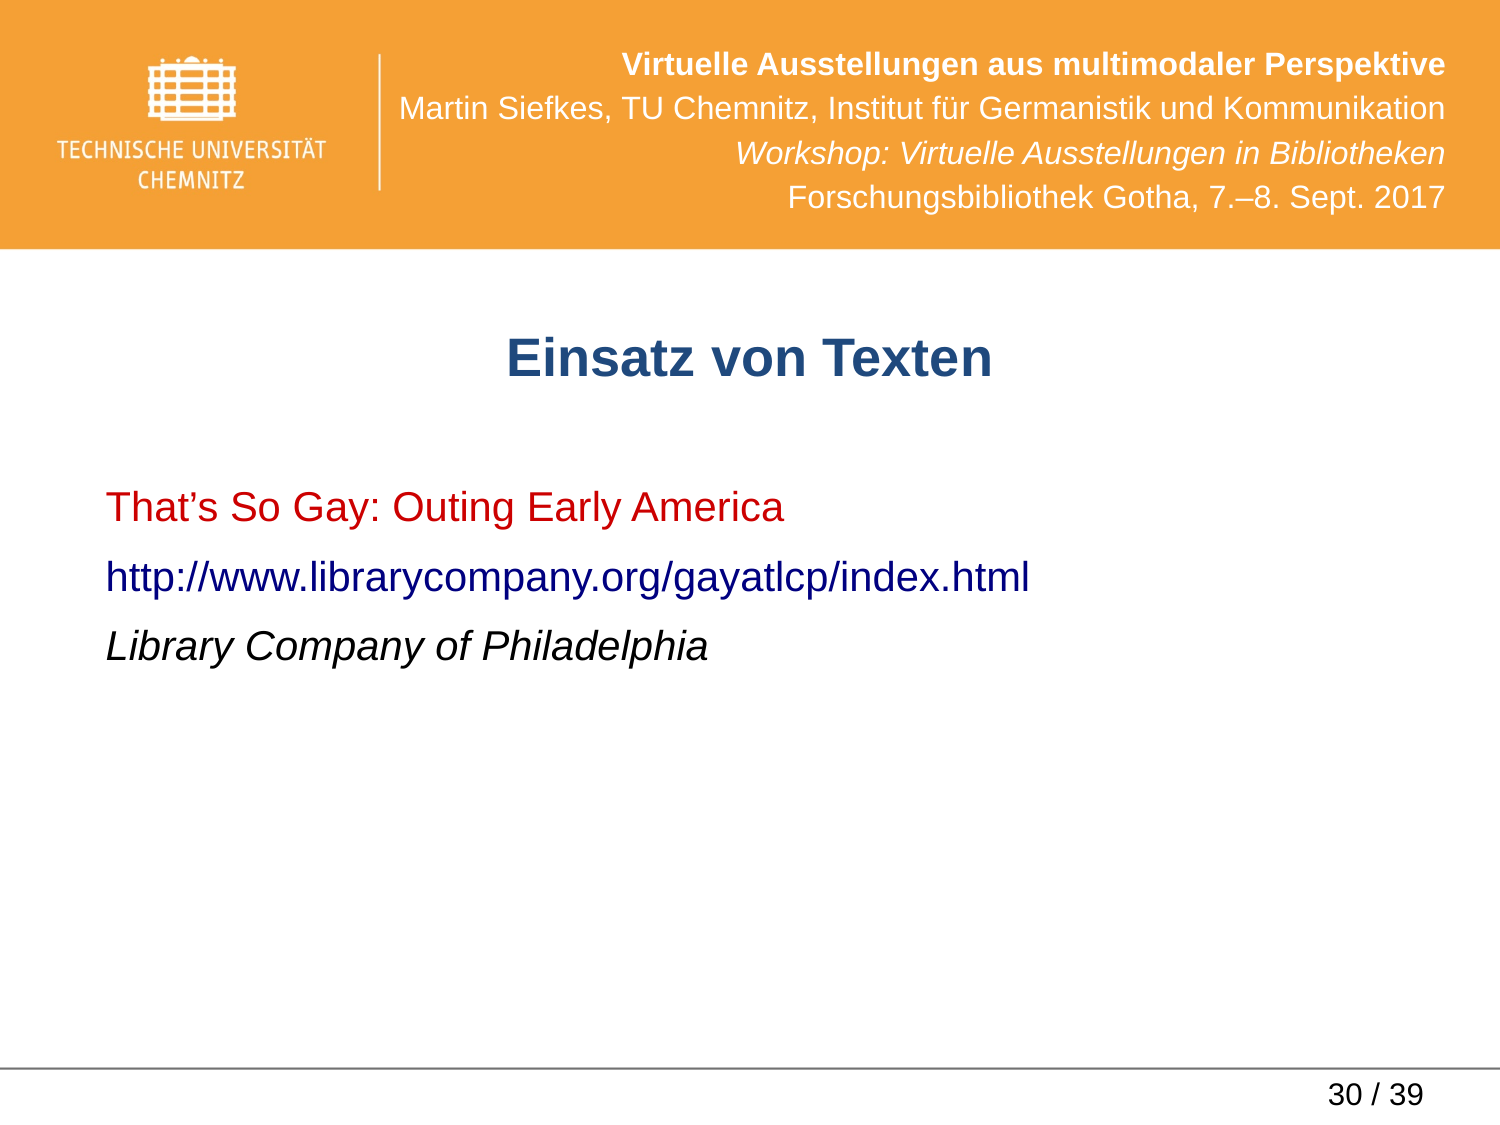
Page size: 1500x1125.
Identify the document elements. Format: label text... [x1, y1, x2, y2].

picture [0, 0, 1500, 1125]
list That’s So Gay: Outing Early America http://www.librarycompany.org/gayatlcp/index.html Library Company of Philadelphia [34, 460, 1461, 969]
text_box Einsatz von Texten [59, 314, 1441, 449]
text_box <Foliennummer> / 39 [1162, 1069, 1500, 1120]
list [419, 45, 774, 197]
